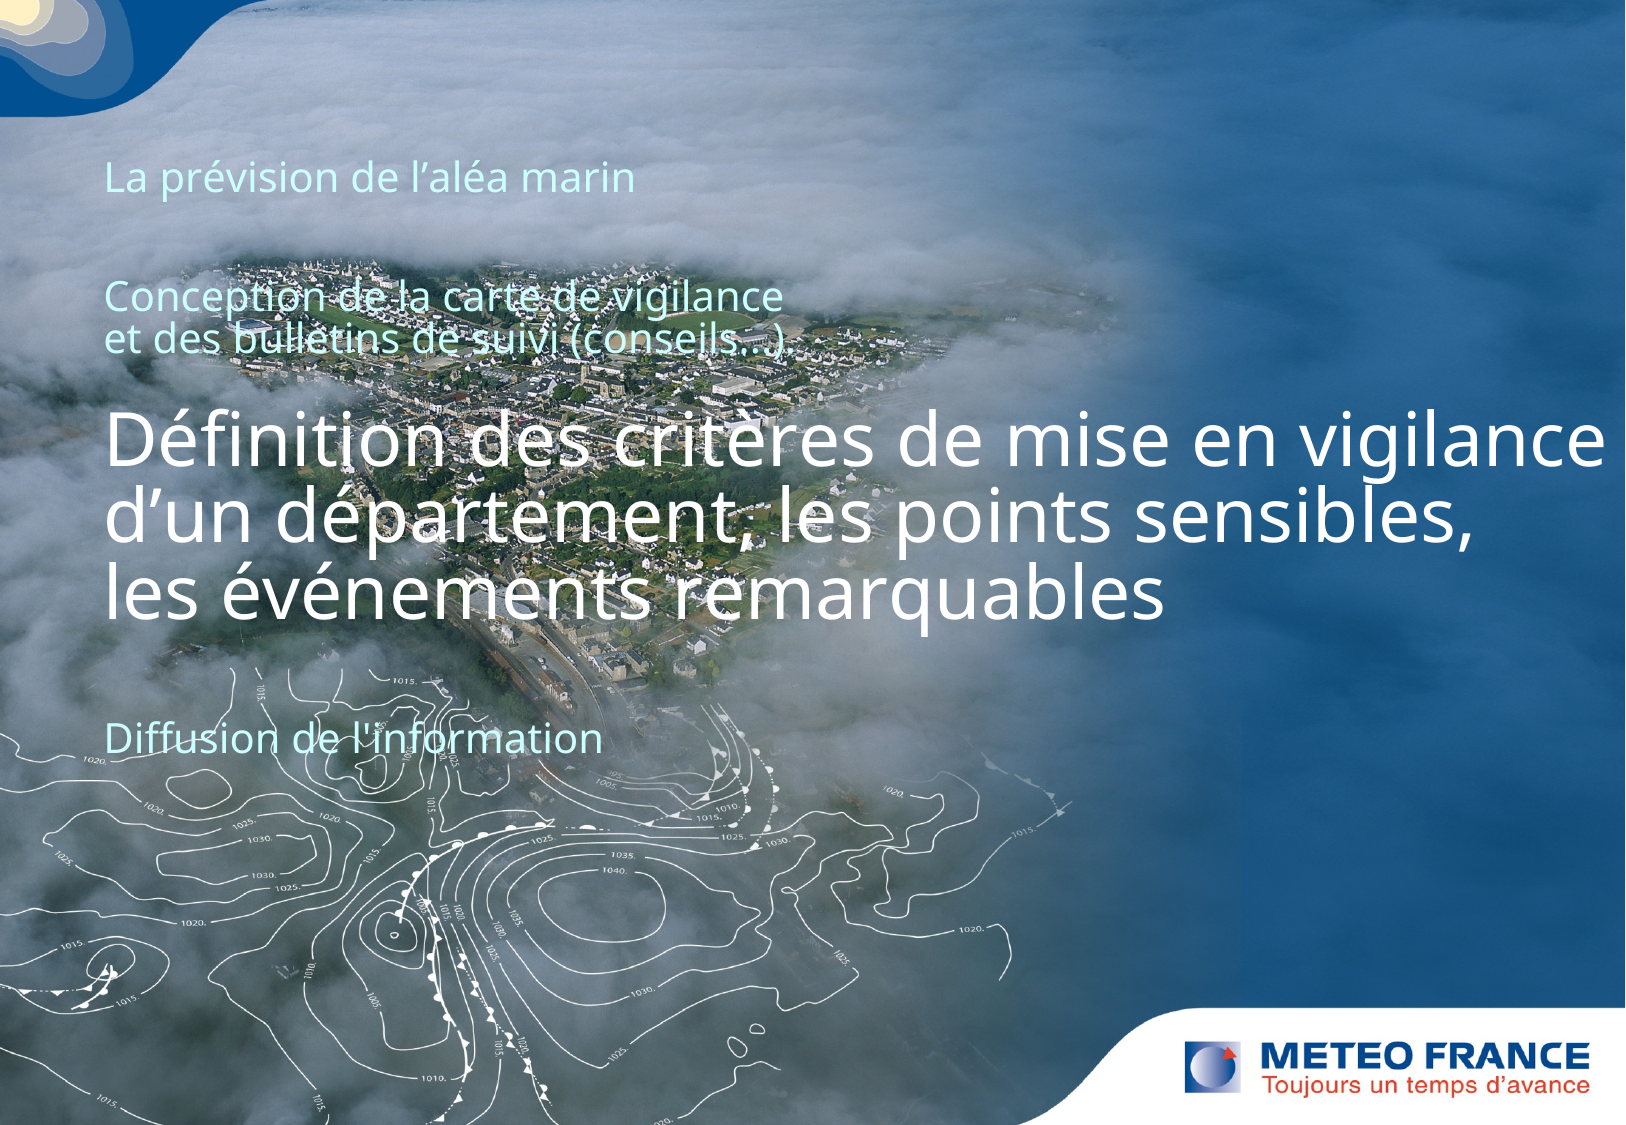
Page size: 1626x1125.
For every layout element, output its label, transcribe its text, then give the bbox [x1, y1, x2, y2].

picture [0, 0, 1626, 1125]
title La prévision de l’aléa marin Conception de la carte de vigilance et des bulletins de suivi (conseils...). Définition des critères de mise en vigilance d’un département, les points sensibles, les événements remarquables Diffusion de l'information [88, 119, 1626, 1010]
